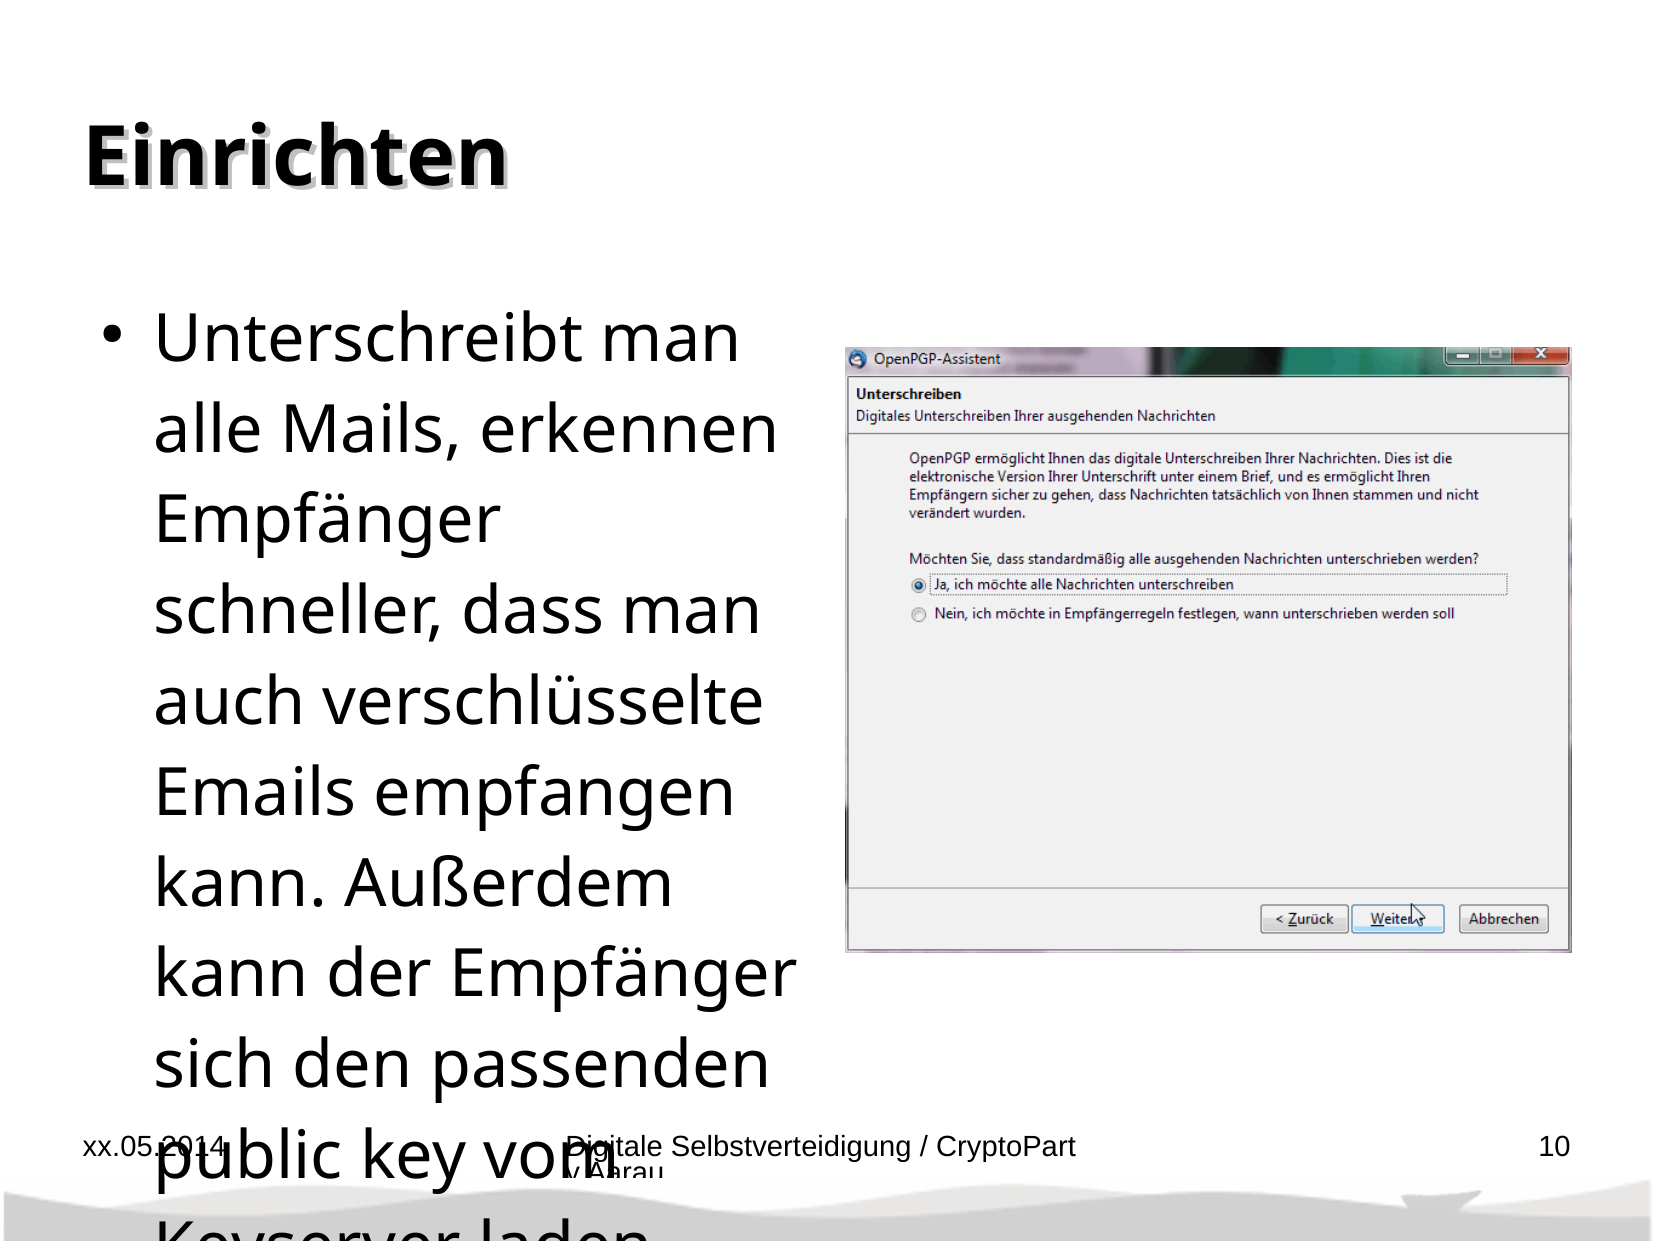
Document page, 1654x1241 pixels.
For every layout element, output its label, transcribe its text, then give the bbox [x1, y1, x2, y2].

picture [546, 1237, 560, 1241]
title Einrichten [82, 49, 1571, 257]
picture [206, 1237, 220, 1241]
picture [845, 347, 1572, 953]
picture [408, 1237, 422, 1241]
picture [309, 1237, 323, 1241]
picture [3, 1178, 1654, 1241]
picture [586, 1237, 600, 1241]
list Unterschreibt man alle Mails, erkennen Empfänger schneller, dass man auch verschlüsselte Emails empfangen kann. Außerdem kann der Empfänger sich den passenden public key vom Keyserver laden (Enigmail kann das auch automatisch). [82, 290, 809, 1188]
